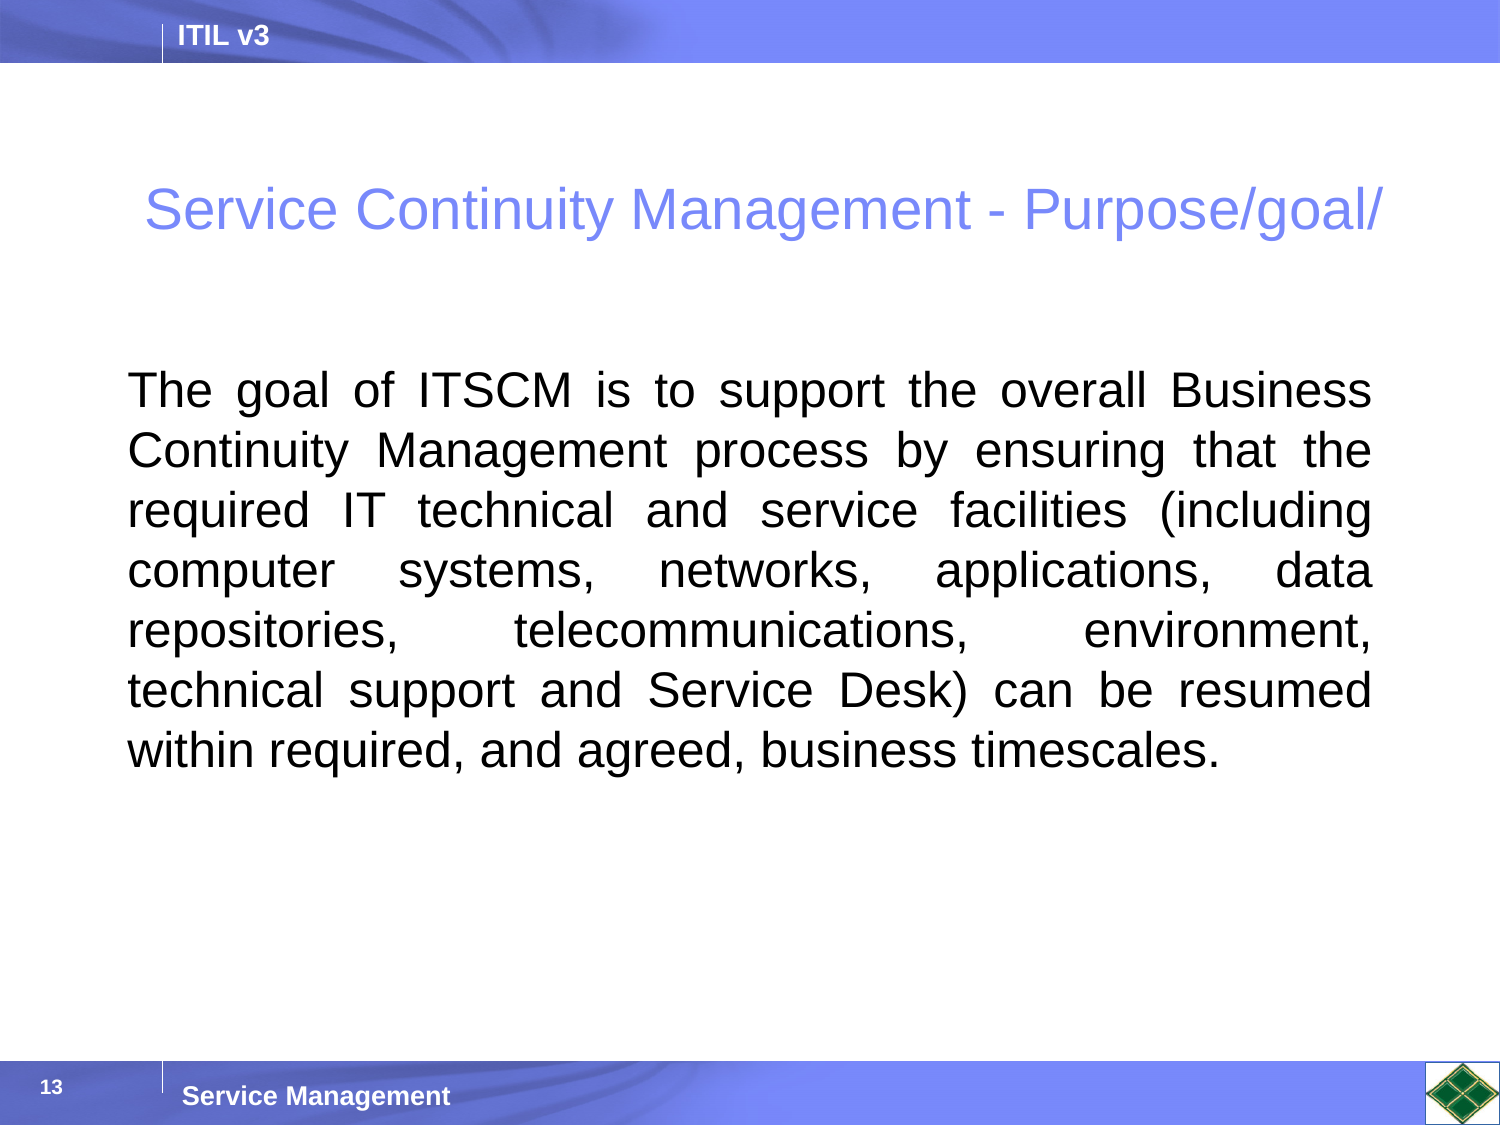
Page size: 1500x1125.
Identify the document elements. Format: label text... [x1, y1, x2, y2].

picture [0, 0, 1500, 63]
picture [1426, 1063, 1499, 1124]
text_box <číslo> [25, 1066, 191, 1119]
text_box Service Continuity Management - Purpose/goal/ [88, 148, 1442, 249]
text_box The goal of ITSCM is to support the overall Business Continuity Management process by ensuring that the required IT technical and service facilities (including computer systems, networks, applications, data repositories, telecommunications, environment, technical support and Service Desk) can be resumed within required, and agreed, business timescales. [112, 349, 1388, 932]
picture [0, 1061, 1500, 1125]
